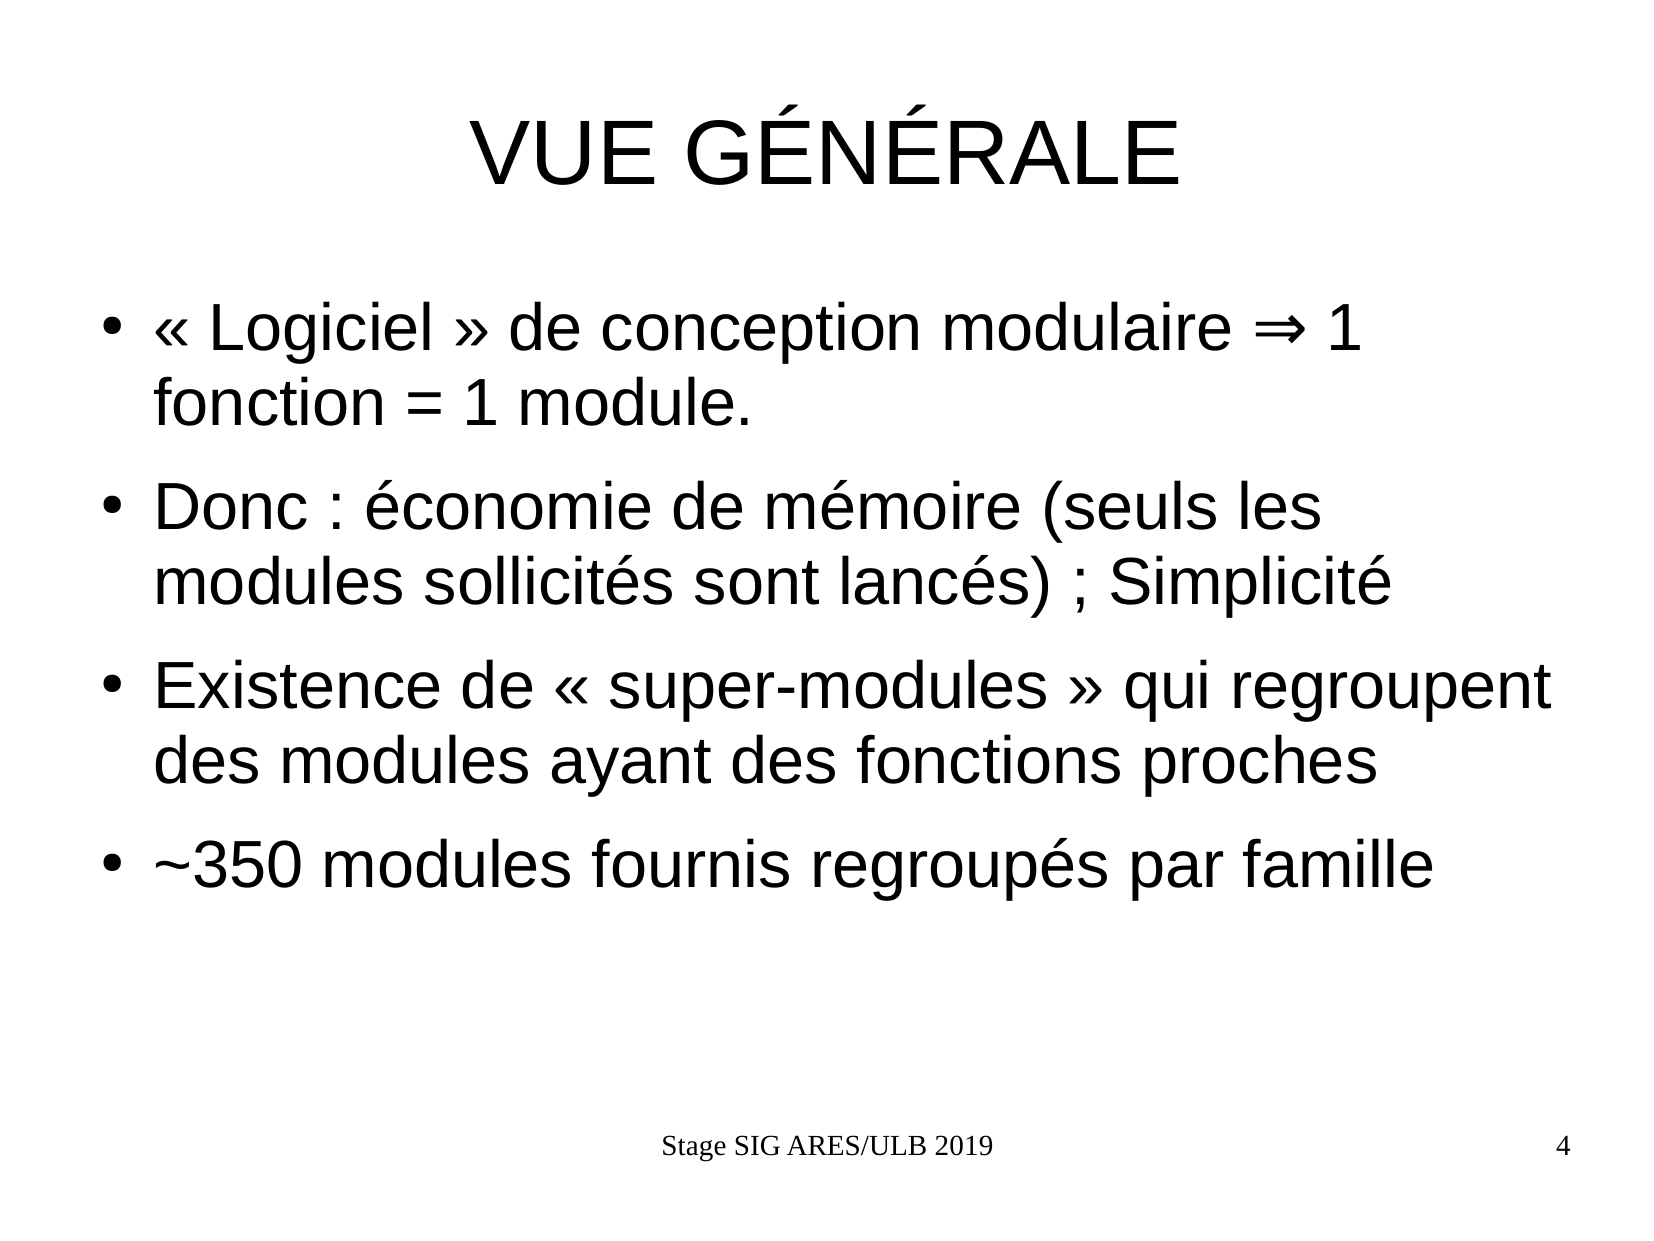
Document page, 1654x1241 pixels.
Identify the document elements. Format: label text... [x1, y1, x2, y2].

list « Logiciel » de conception modulaire ⇒ 1 fonction = 1 module. Donc : économie de mémoire (seuls les modules sollicités sont lancés) ; Simplicité Existence de « super-modules » qui regroupent des modules ayant des fonctions proches ~350 modules fournis regroupés par famille [82, 290, 1571, 1010]
title VUE GÉNÉRALE [82, 49, 1571, 257]
